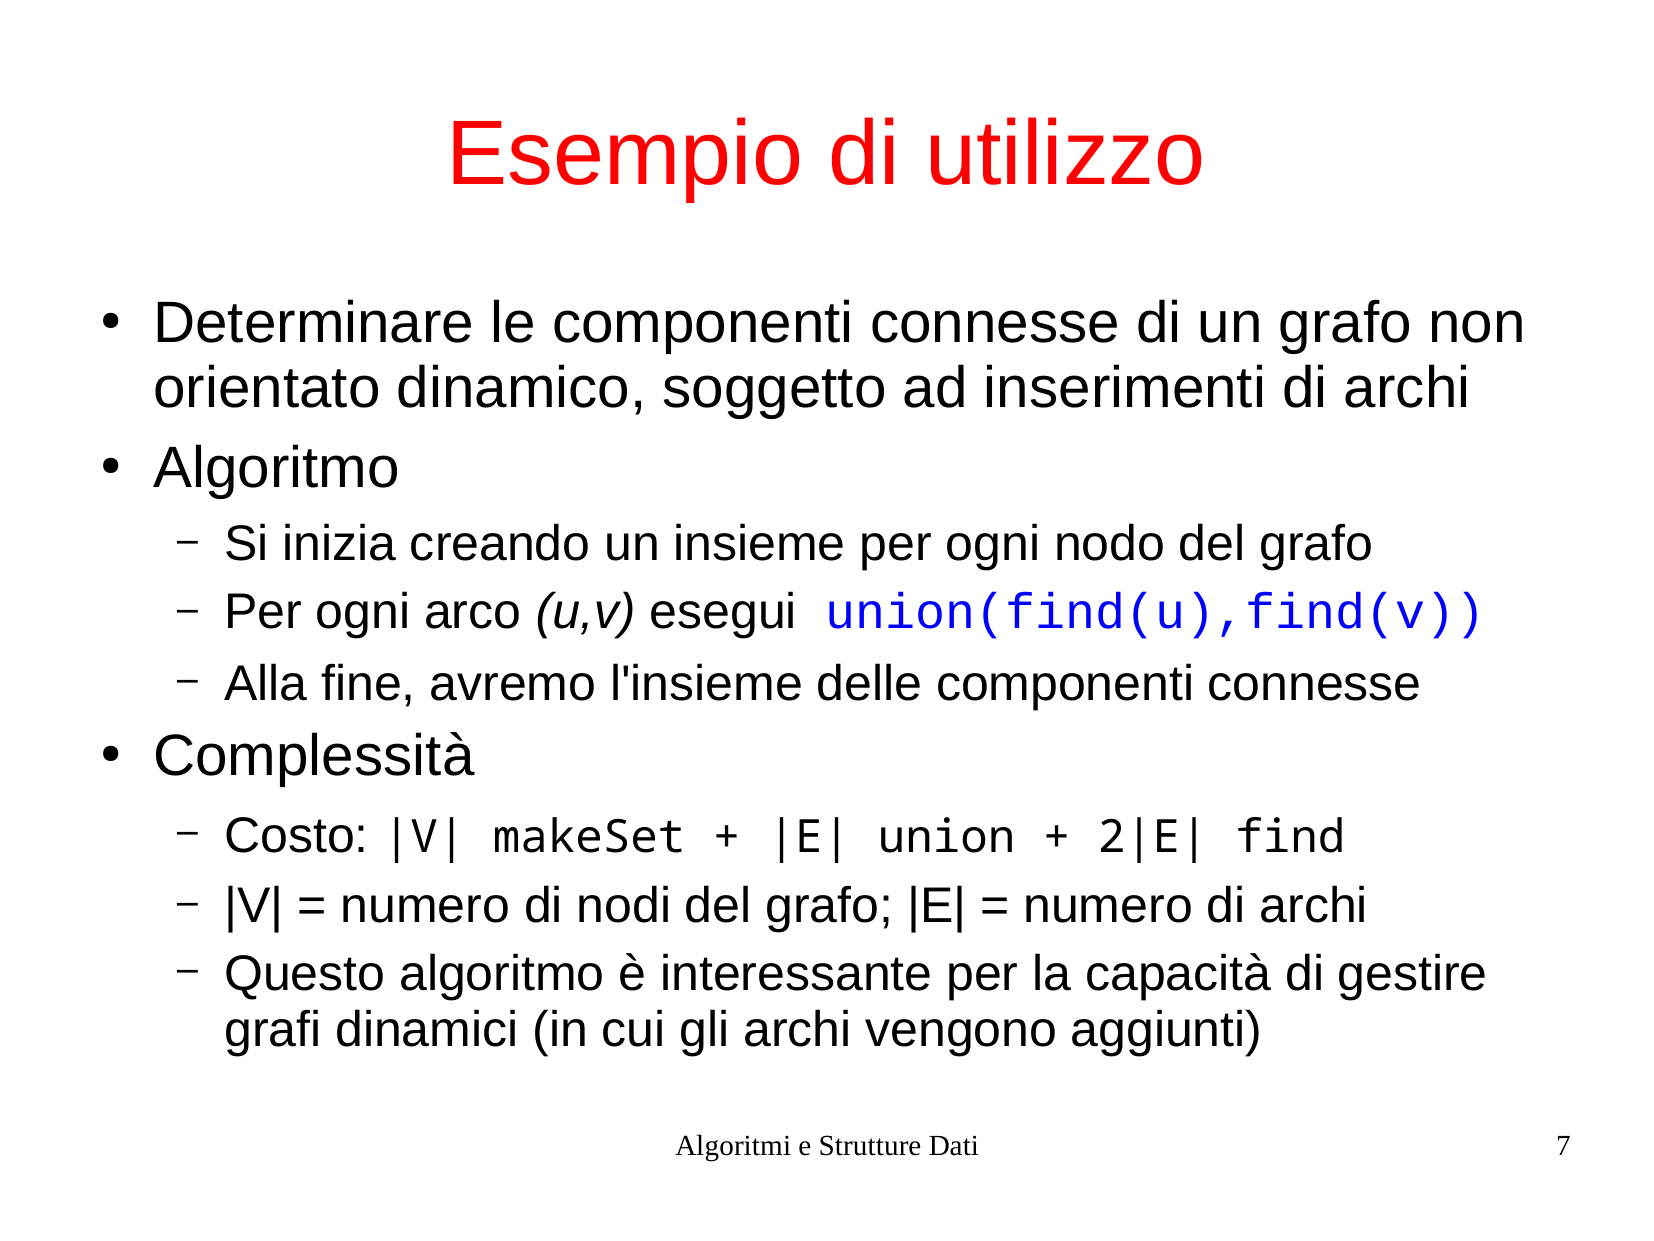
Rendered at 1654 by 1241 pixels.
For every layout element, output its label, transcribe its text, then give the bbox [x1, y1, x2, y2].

list Determinare le componenti connesse di un grafo non orientato dinamico, soggetto ad inserimenti di archi Algoritmo Si inizia creando un insieme per ogni nodo del grafo Per ogni arco (u,v) esegui union(find(u),find(v)) Alla fine, avremo l'insieme delle componenti connesse Complessità Costo: |V| makeSet + |E| union + 2|E| find |V| = numero di nodi del grafo; |E| = numero di archi Questo algoritmo è interessante per la capacità di gestire grafi dinamici (in cui gli archi vengono aggiunti) [82, 290, 1571, 1109]
title Esempio di utilizzo [82, 49, 1571, 257]
